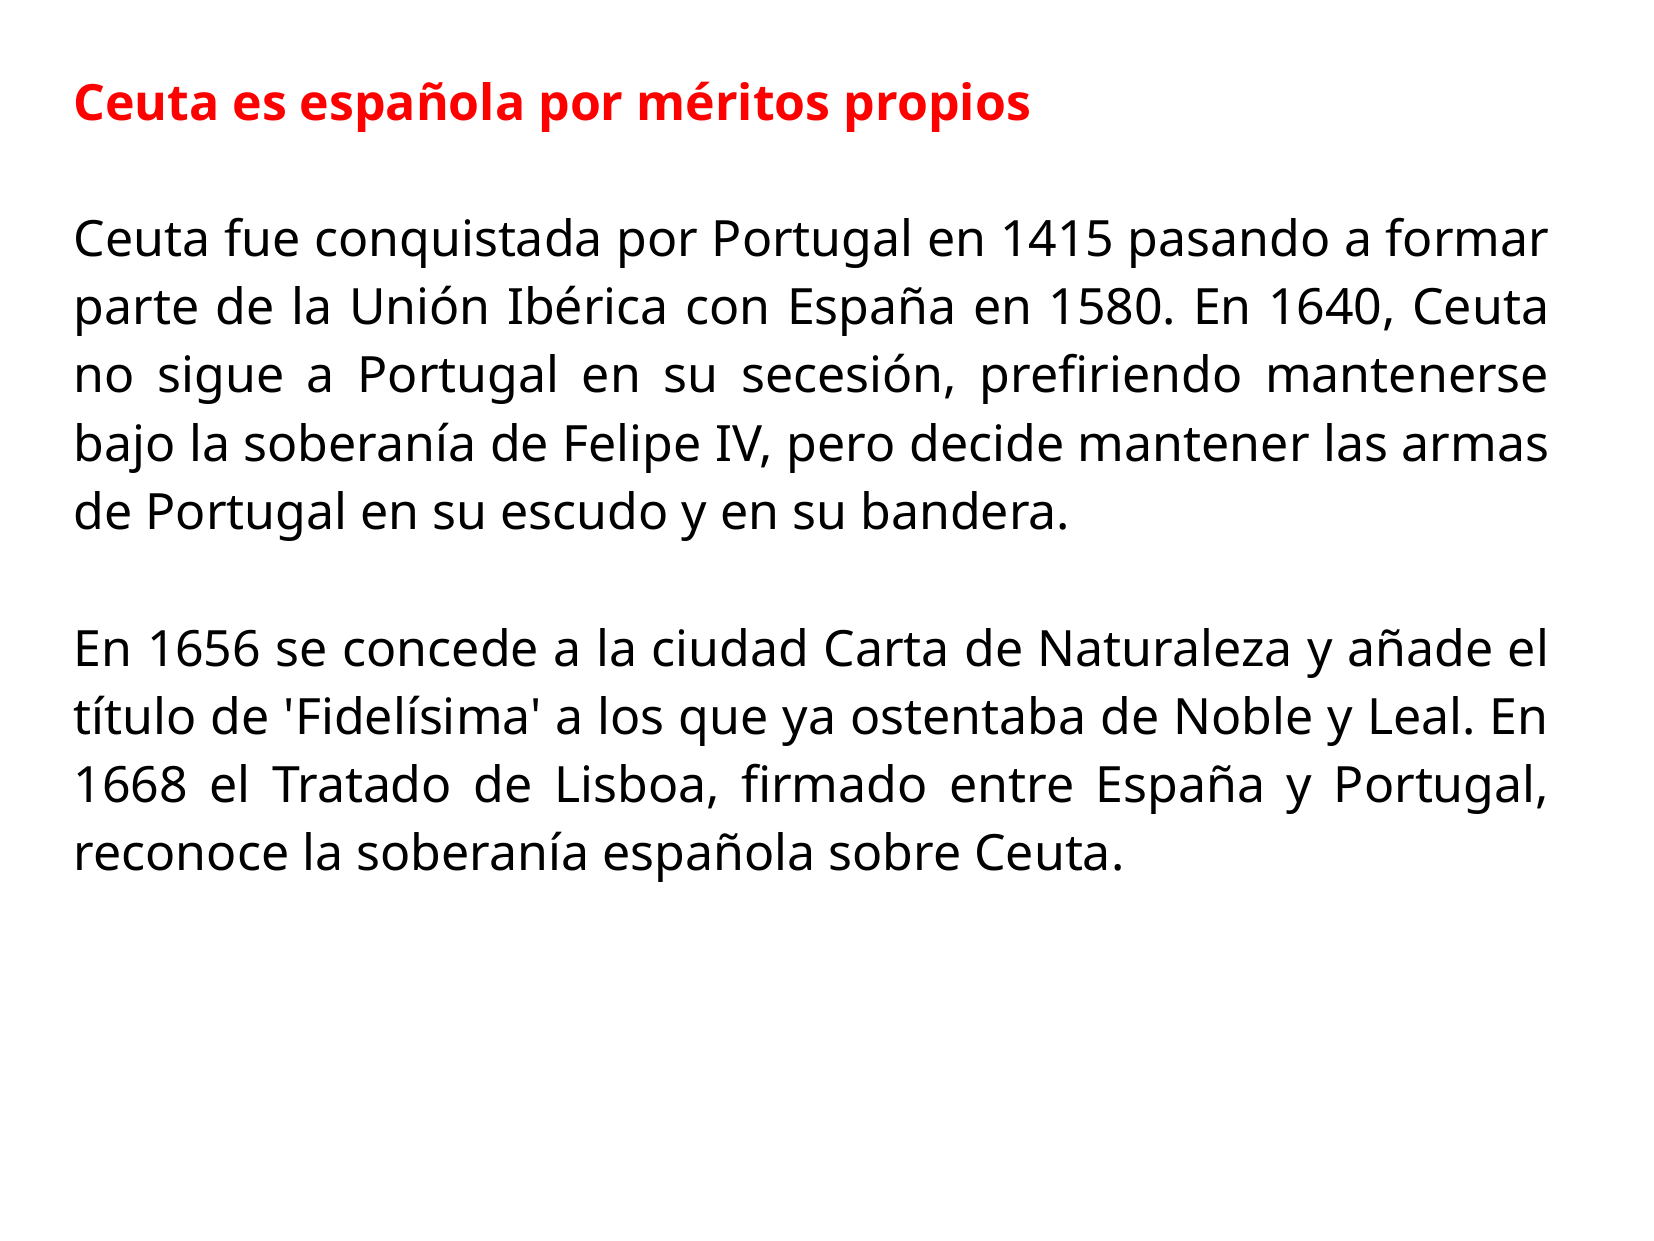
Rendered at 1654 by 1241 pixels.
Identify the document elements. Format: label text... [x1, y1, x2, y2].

text_box Ceuta es española por méritos propios Ceuta fue conquistada por Portugal en 1415 pasando a formar parte de la Unión Ibérica con España en 1580. En 1640, Ceuta no sigue a Portugal en su secesión, prefiriendo mantenerse bajo la soberanía de Felipe IV, pero decide mantener las armas de Portugal en su escudo y en su bandera. En 1656 se concede a la ciudad Carta de Naturaleza y añade el título de 'Fidelísima' a los que ya ostentaba de Noble y Leal. En 1668 el Tratado de Lisboa, firmado entre España y Portugal, reconoce la soberanía española sobre Ceuta. [59, 59, 1565, 746]
